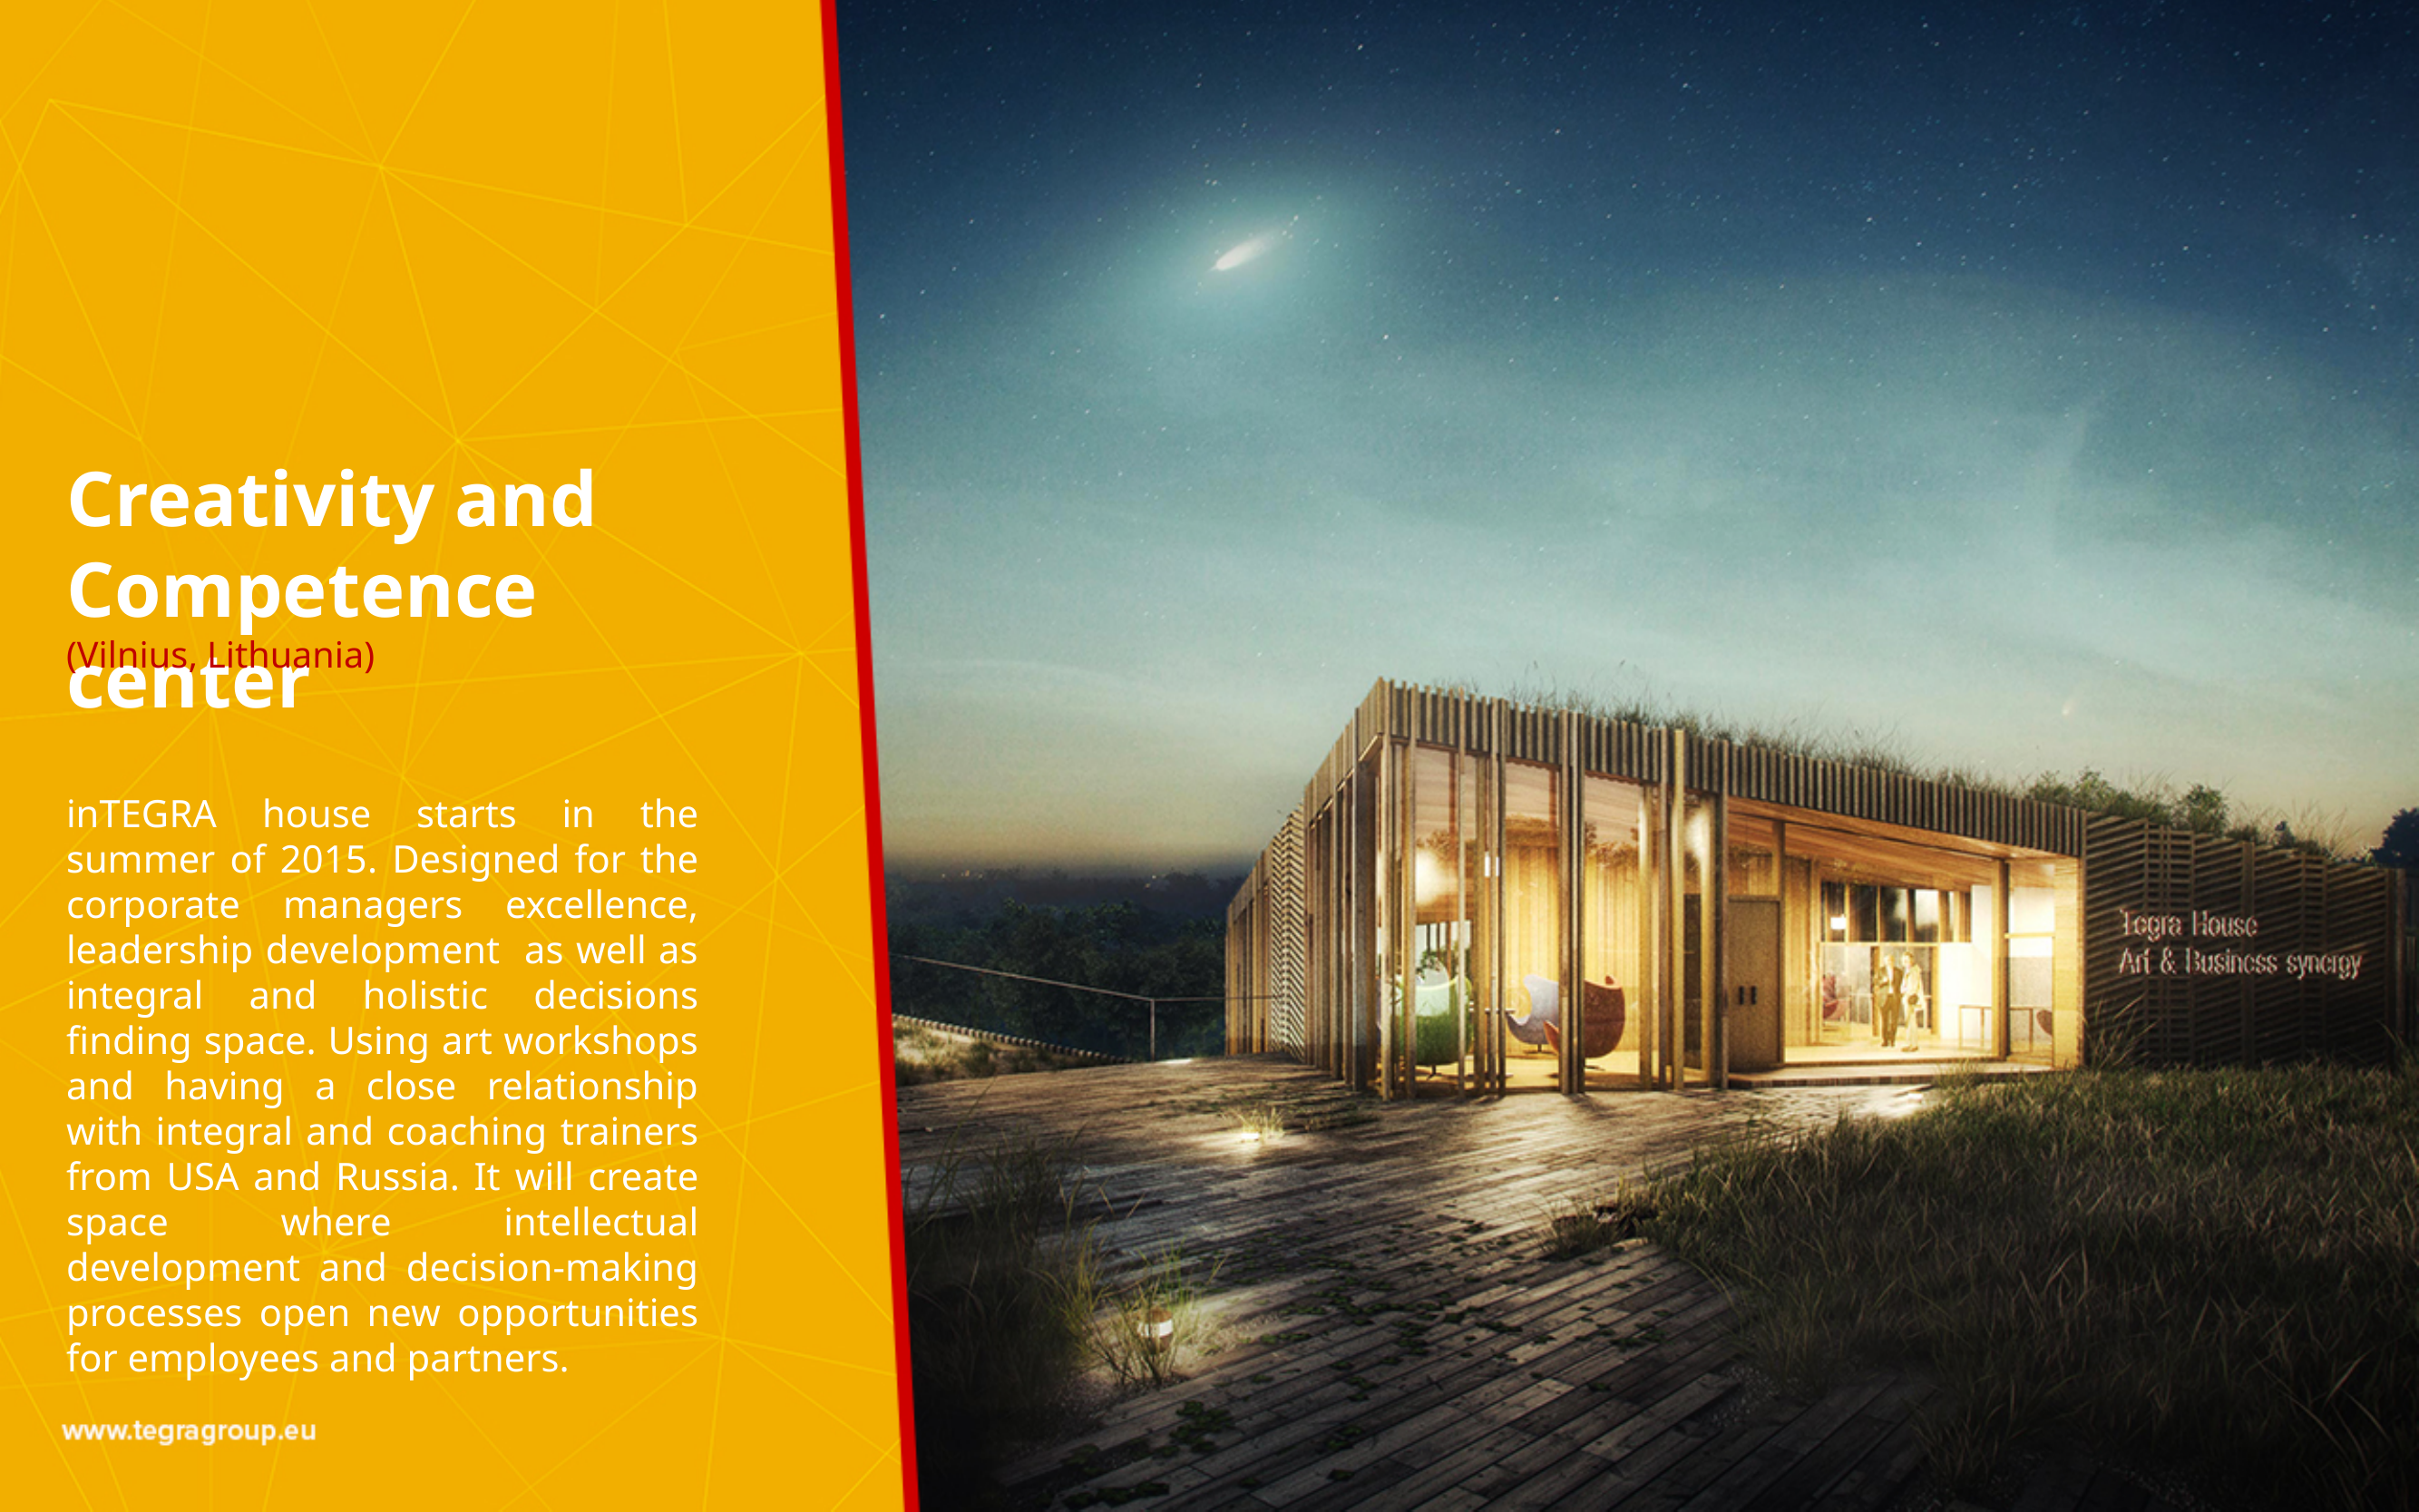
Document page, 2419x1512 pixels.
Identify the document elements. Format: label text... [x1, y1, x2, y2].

picture [0, 0, 2419, 1512]
text_box inTEGRA house starts in the summer of 2015. Designed for the corporate managers excellence, leadership development as well as integral and holistic decisions finding space. Using art workshops and having a close relationship with integral and coaching trainers from USA and Russia. It will create space where intellectual development and decision-making processes open new opportunities for employees and partners. [53, 783, 713, 1392]
text_box (Vilnius, Lithuania) [53, 624, 743, 683]
text_box Creativity and Competence center [53, 444, 796, 641]
